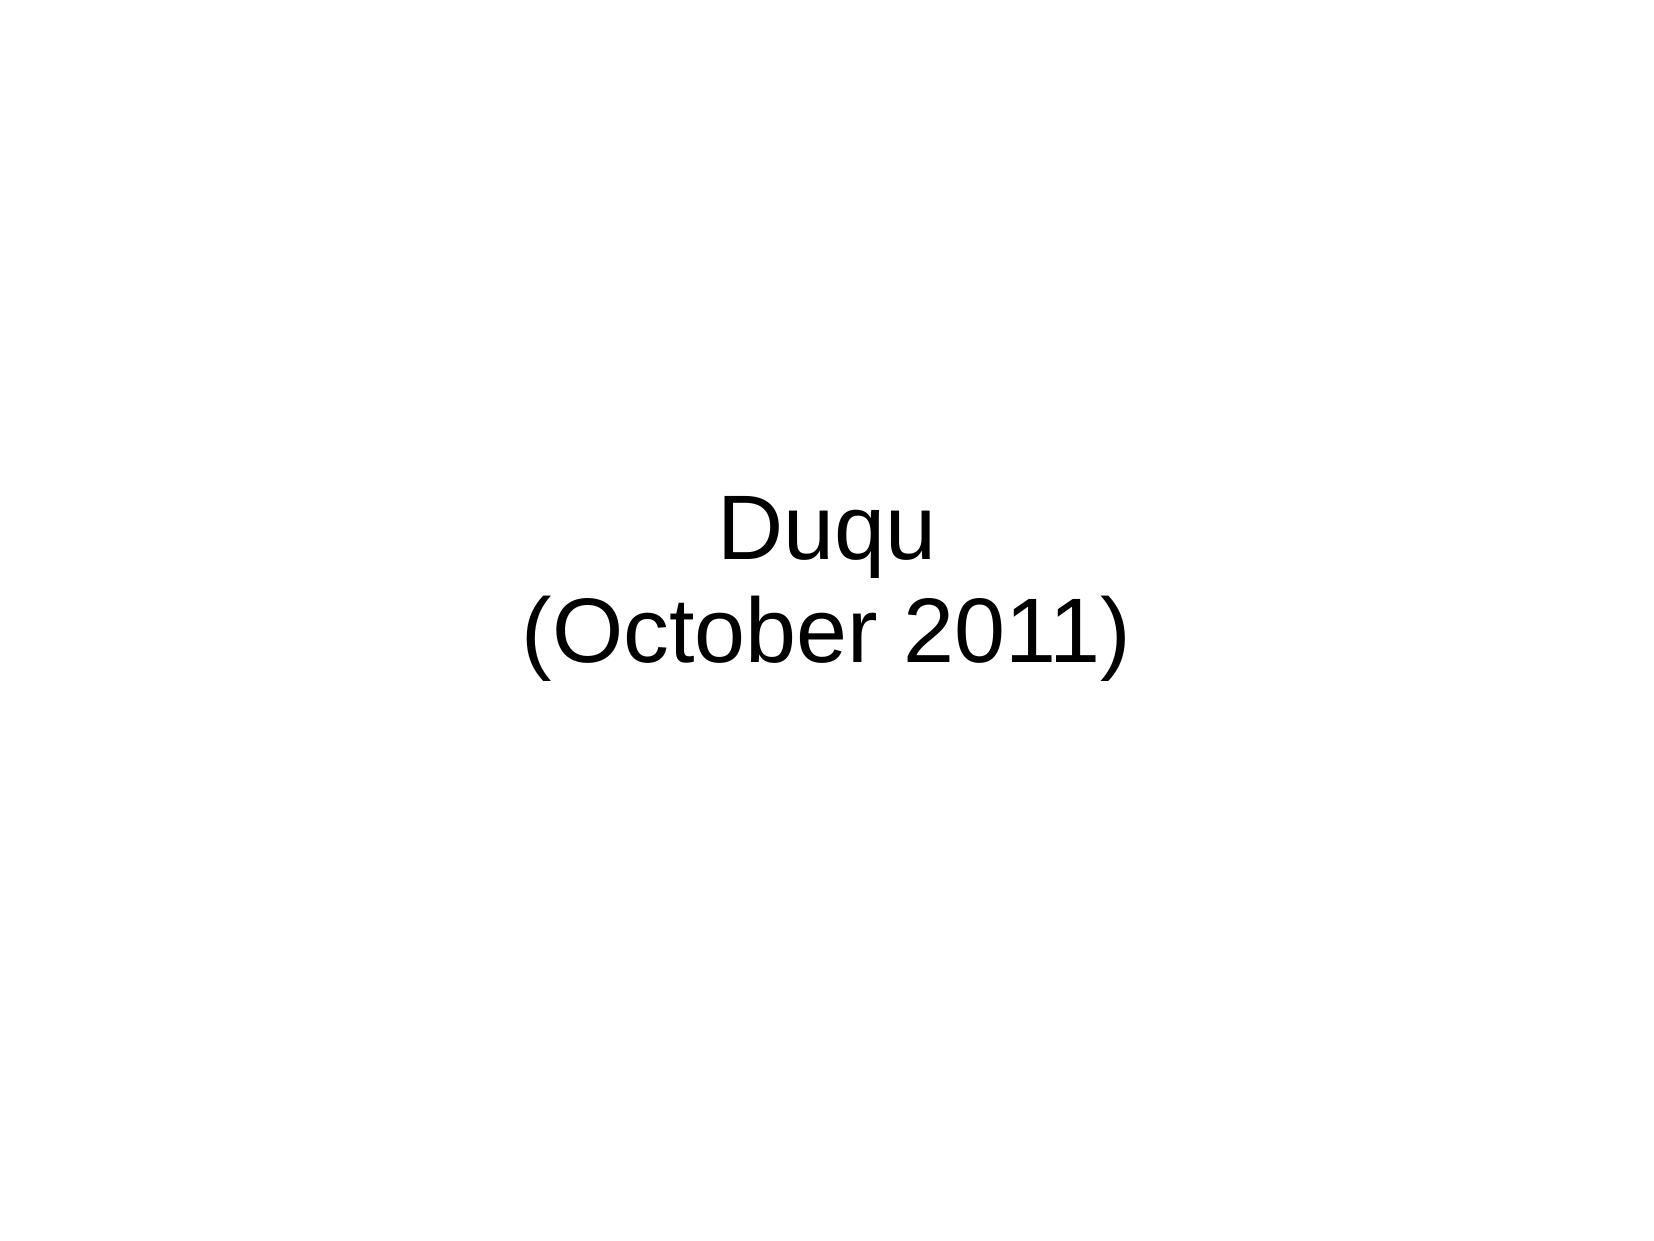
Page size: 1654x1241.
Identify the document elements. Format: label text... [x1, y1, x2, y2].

subtitle Duqu (October 2011) [82, 49, 1571, 1109]
